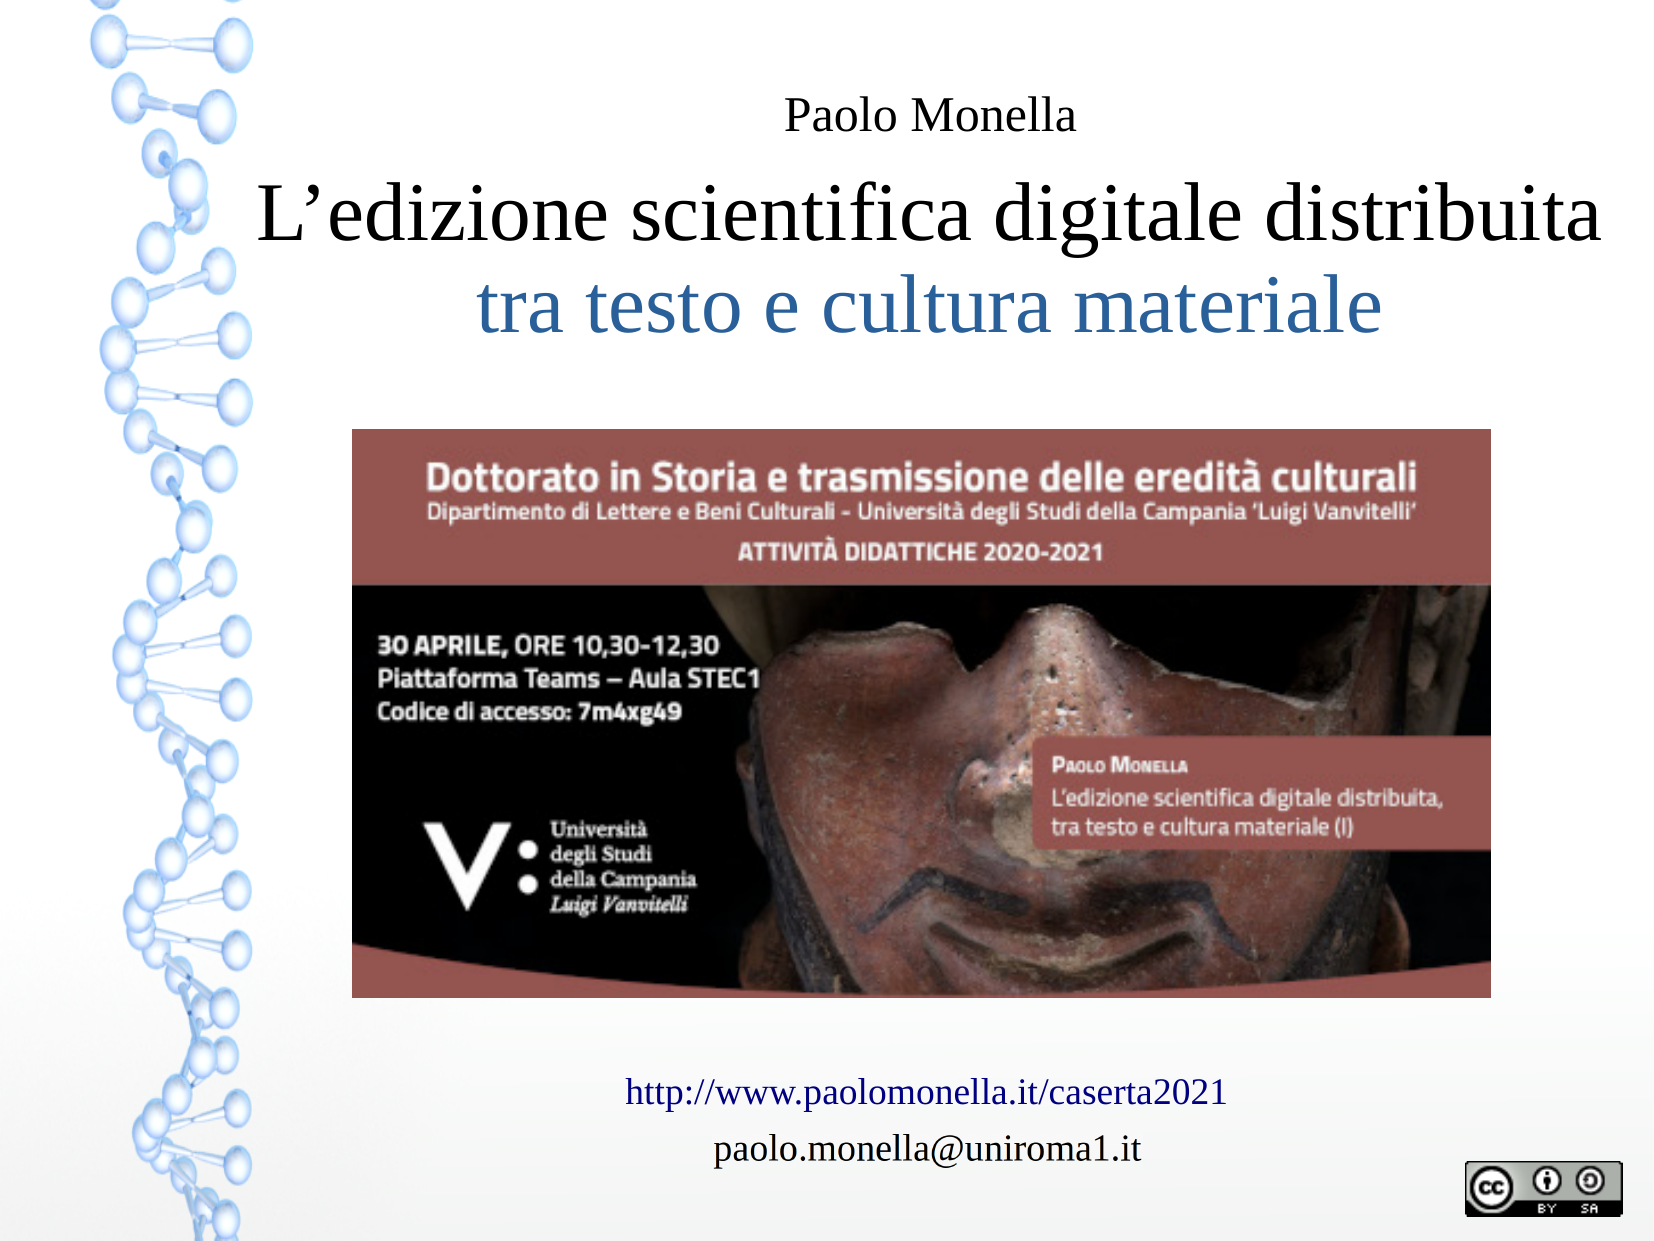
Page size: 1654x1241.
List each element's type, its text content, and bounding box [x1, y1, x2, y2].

picture [0, 0, 1654, 1241]
subtitle Paolo Monella L’edizione scientifica digitale distribuita tra testo e cultura materiale [242, 41, 1620, 467]
text_box http://www.paolomonella.it/caserta2021 [602, 1071, 1252, 1197]
